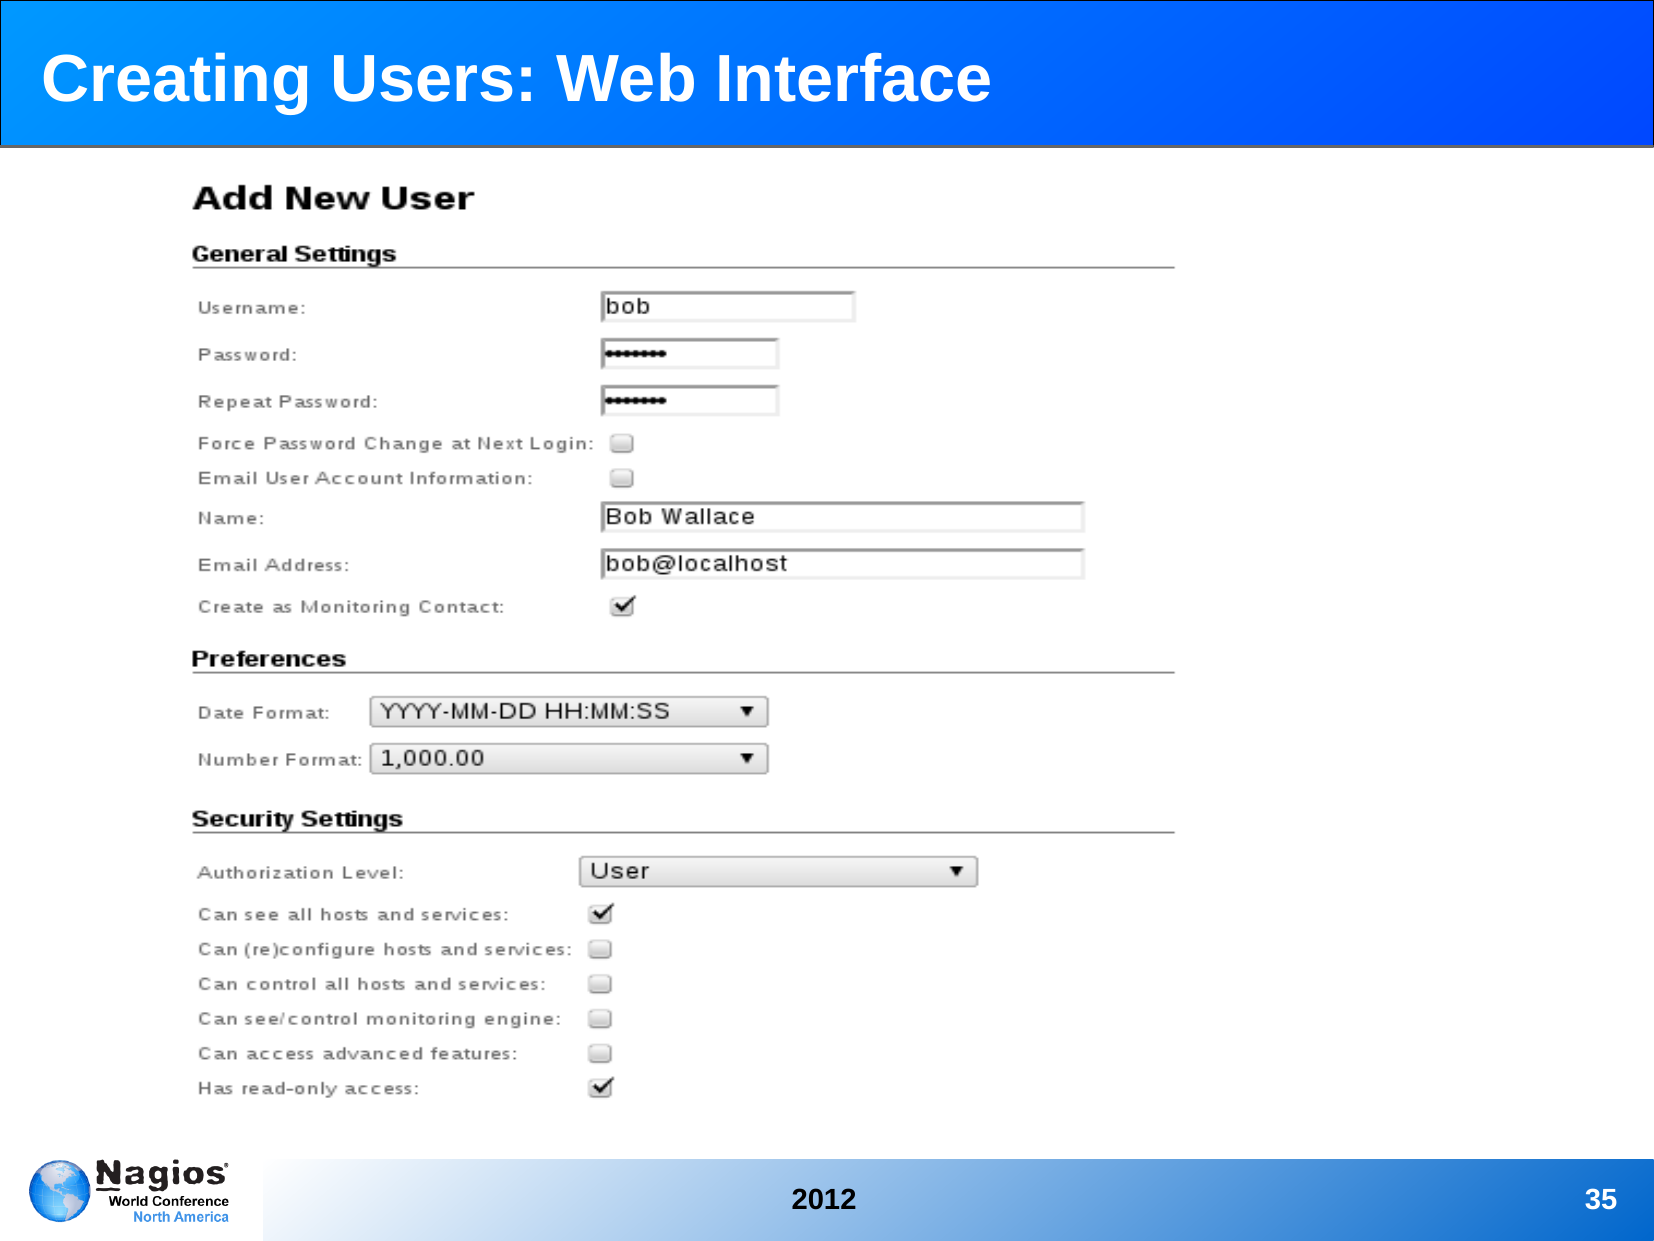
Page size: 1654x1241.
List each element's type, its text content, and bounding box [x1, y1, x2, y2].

picture [29, 1159, 229, 1235]
picture [165, 175, 1472, 1131]
title Creating Users: Web Interface [41, 36, 1530, 120]
